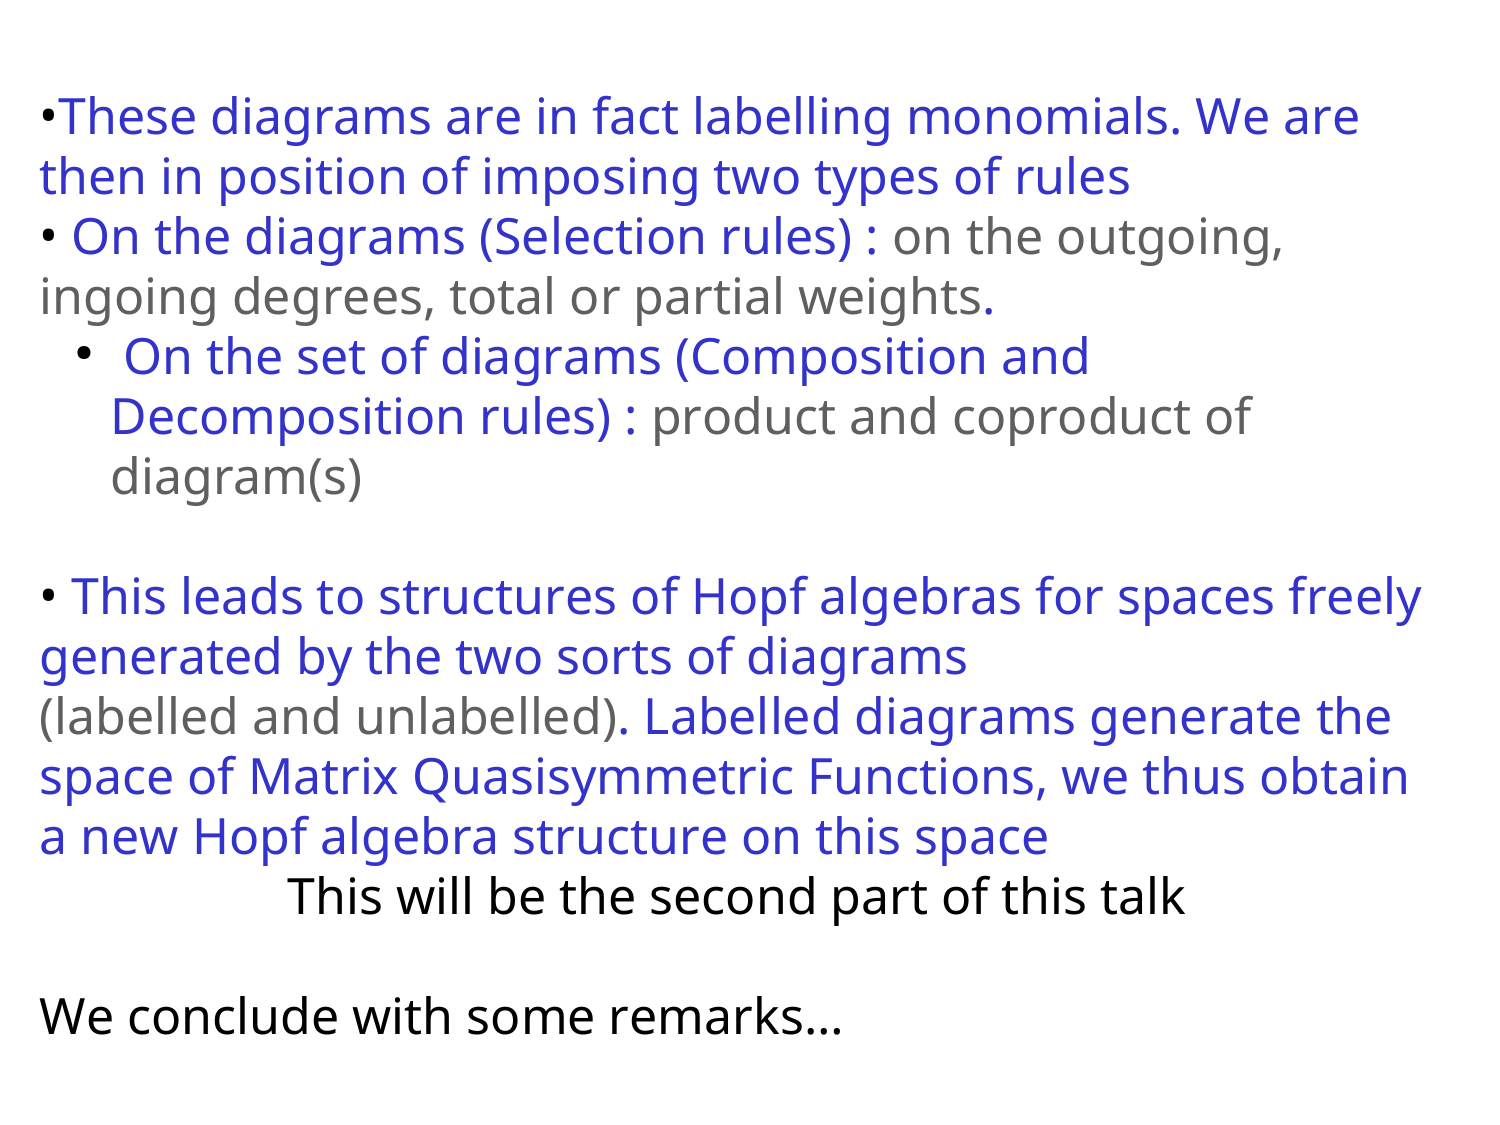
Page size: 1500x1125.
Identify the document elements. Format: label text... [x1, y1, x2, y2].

text_box These diagrams are in fact labelling monomials. We are then in position of imposing two types of rules On the diagrams (Selection rules) : on the outgoing, ingoing degrees, total or partial weights. On the set of diagrams (Composition and Decomposition rules) : product and coproduct of diagram(s) This leads to structures of Hopf algebras for spaces freely generated by the two sorts of diagrams (labelled and unlabelled). Labelled diagrams generate the space of Matrix Quasisymmetric Functions, we thus obtain a new Hopf algebra structure on this space This will be the second part of this talk We conclude with some remarks… [24, 76, 1450, 1052]
